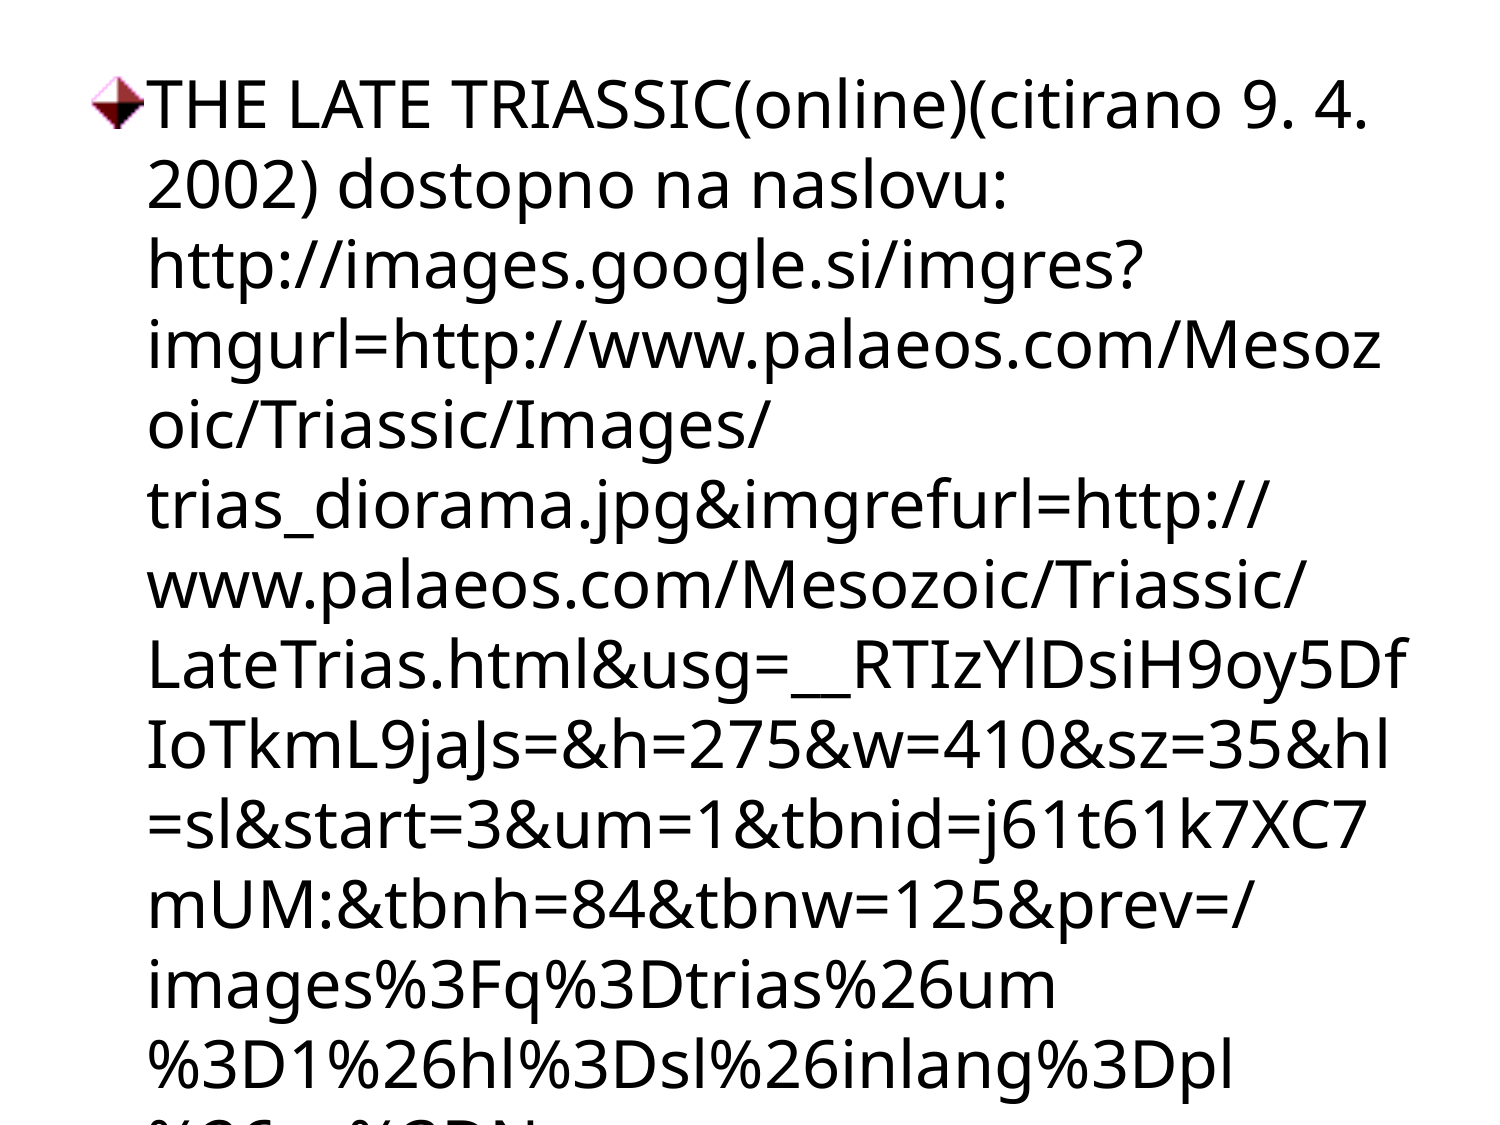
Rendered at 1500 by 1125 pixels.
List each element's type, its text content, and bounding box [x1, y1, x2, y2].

list THE LATE TRIASSIC(online)(citirano 9. 4. 2002) dostopno na naslovu: http://images.google.si/imgres?imgurl=http://www.palaeos.com/Mesozoic/Triassic/Images/trias_diorama.jpg&imgrefurl=http://www.palaeos.com/Mesozoic/Triassic/LateTrias.html&usg=__RTIzYlDsiH9oy5DfIoTkmL9jaJs=&h=275&w=410&sz=35&hl=sl&start=3&um=1&tbnid=j61t61k7XC7mUM:&tbnh=84&tbnw=125&prev=/images%3Fq%3Dtrias%26um%3D1%26hl%3Dsl%26inlang%3Dpl%26sa%3DN [75, 54, 1425, 1125]
